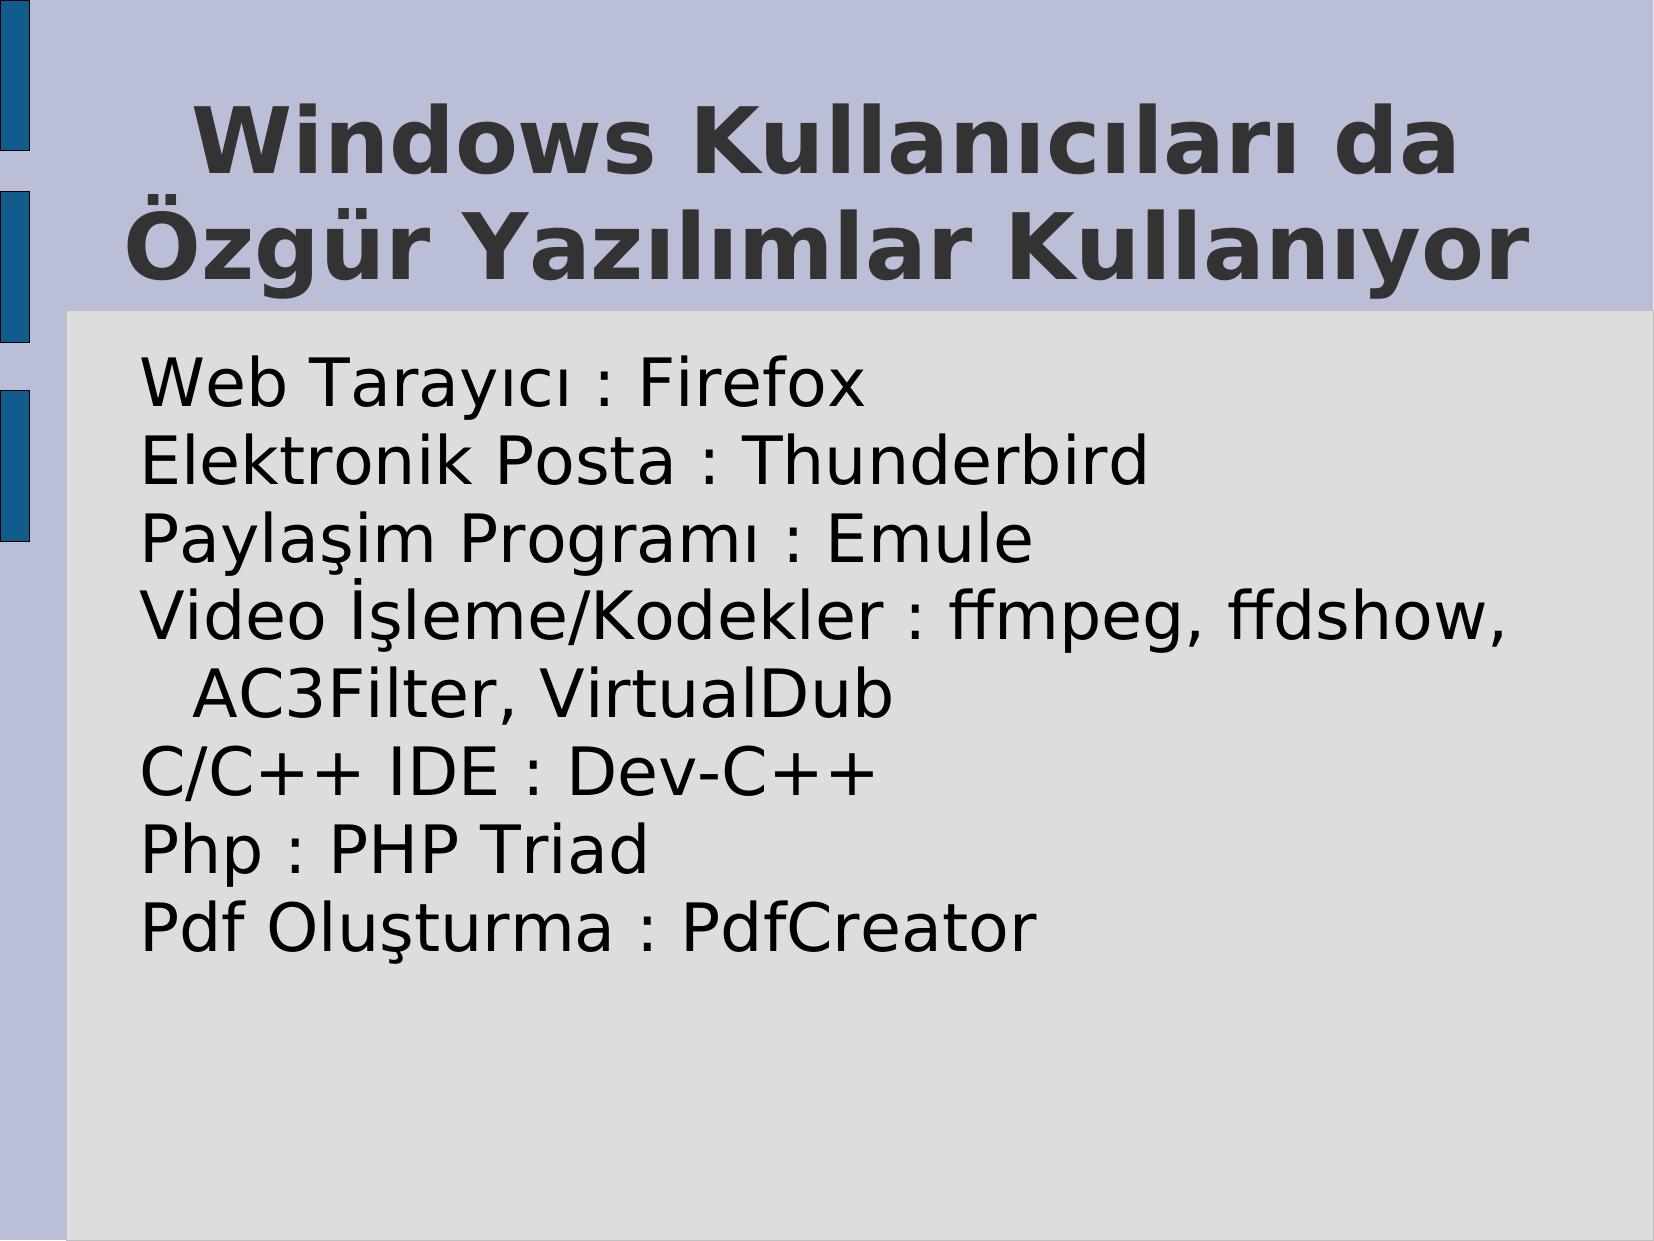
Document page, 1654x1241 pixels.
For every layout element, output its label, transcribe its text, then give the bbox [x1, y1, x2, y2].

title Windows Kullanıcıları da Özgür Yazılımlar Kullanıyor [121, 87, 1534, 302]
list Web Tarayıcı : Firefox Elektronik Posta : Thunderbird Paylaşim Programı : Emule Video İşleme/Kodekler : ffmpeg, ffdshow, AC3Filter, VirtualDub C/C++ IDE : Dev-C++ Php : PHP Triad Pdf Oluşturma : PdfCreator [121, 344, 1534, 1127]
